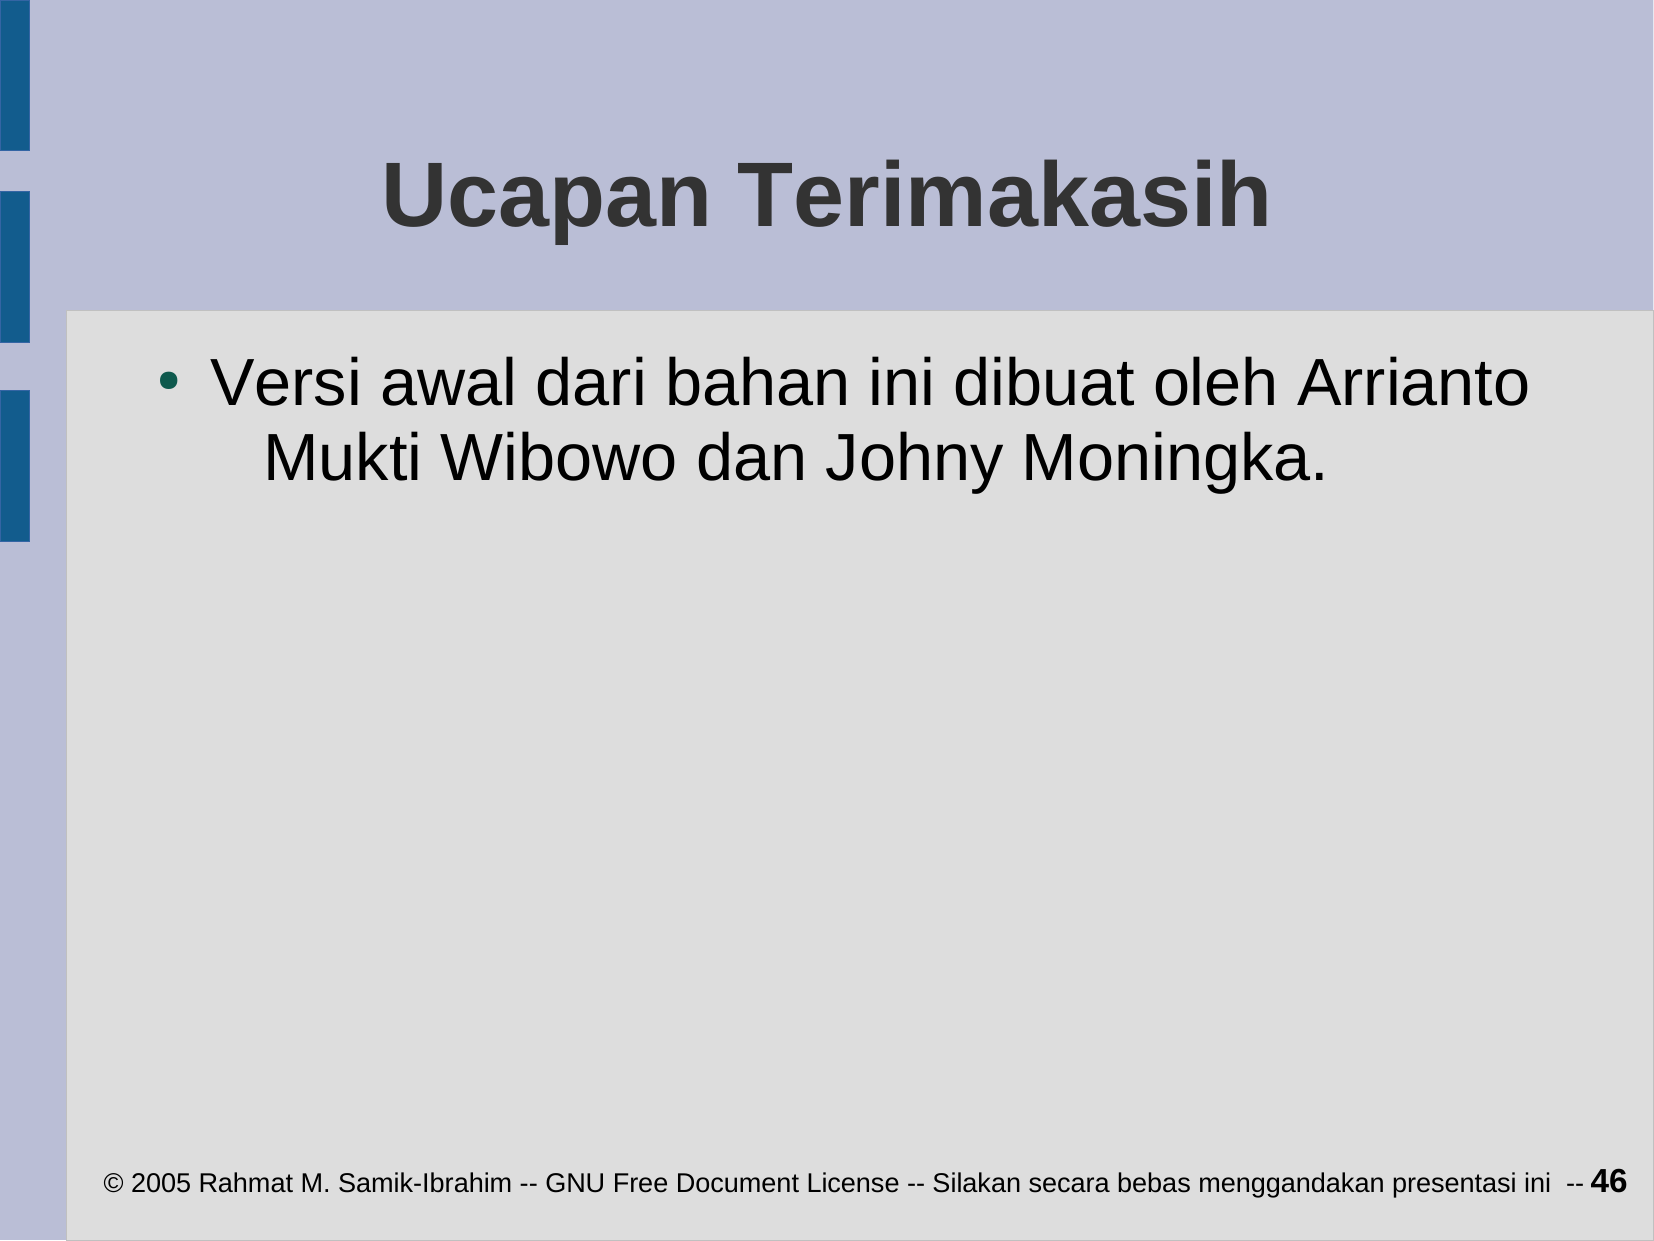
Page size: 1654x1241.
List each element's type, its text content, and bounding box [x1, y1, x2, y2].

list Versi awal dari bahan ini dibuat oleh Arrianto Mukti Wibowo dan Johny Moningka. [121, 344, 1534, 1164]
title Ucapan Terimakasih [121, 91, 1534, 299]
